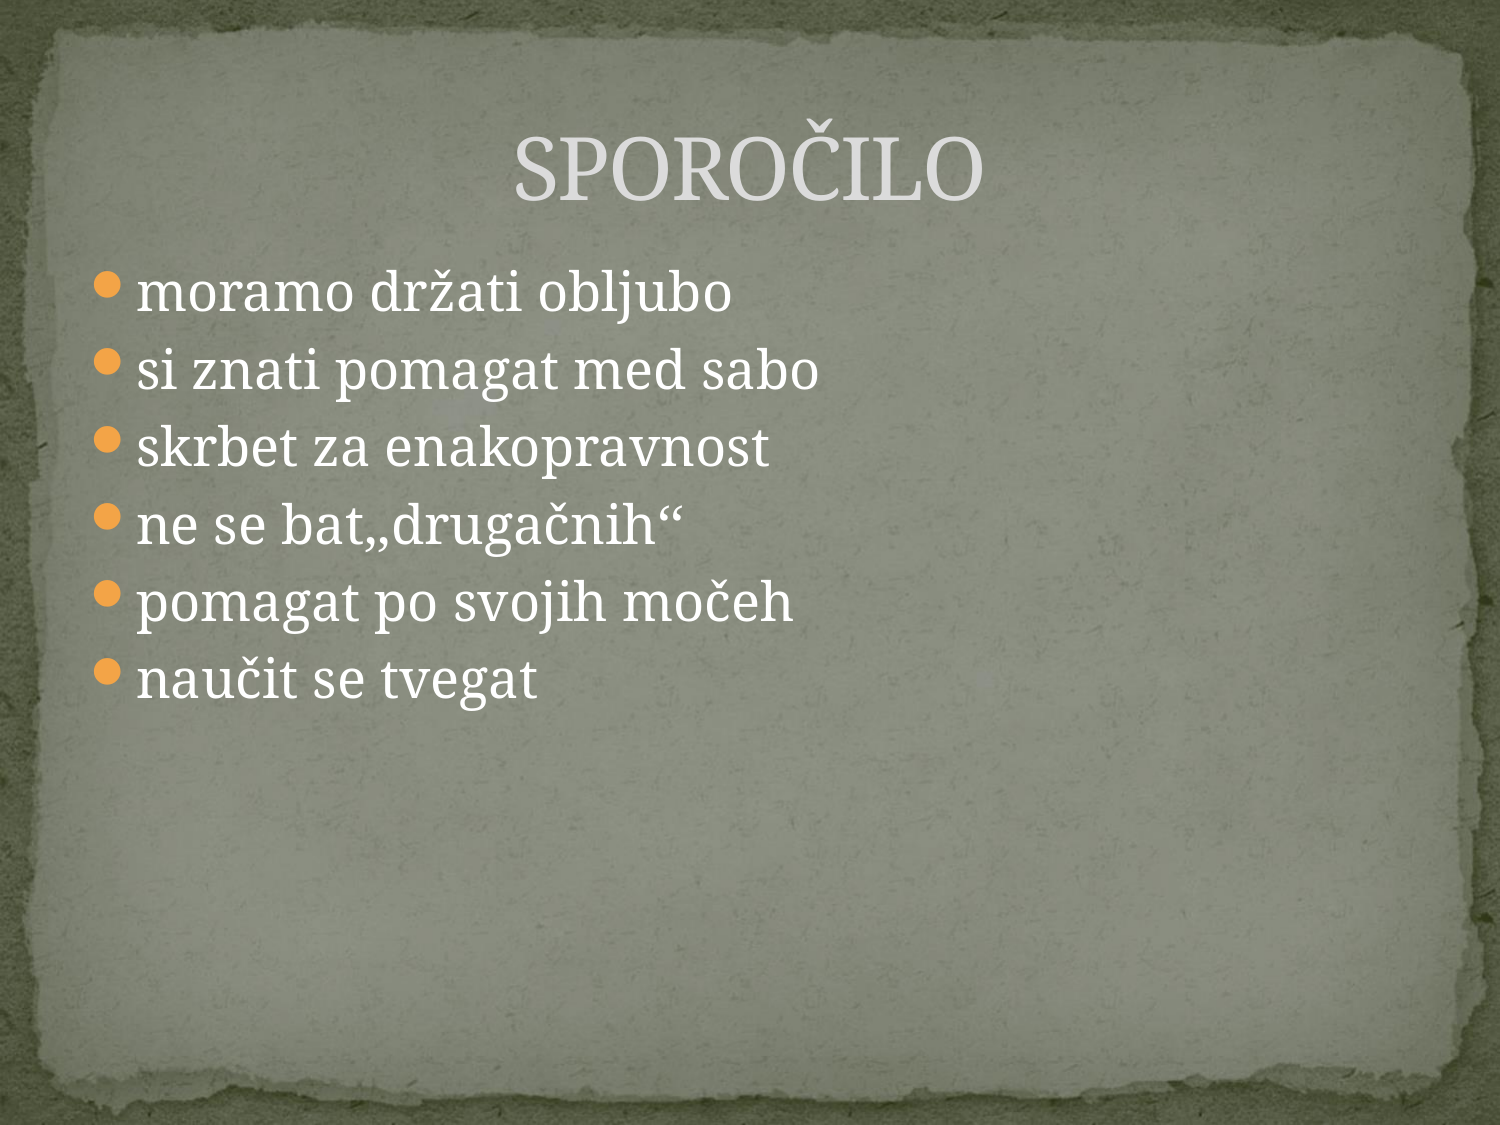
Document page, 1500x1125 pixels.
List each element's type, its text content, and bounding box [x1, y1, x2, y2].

title SPOROČILO [75, 24, 1425, 225]
picture [0, 0, 1500, 1125]
list moramo držati obljubo si znati pomagat med sabo skrbet za enakopravnost ne se bat‚‚drugačnih‘‘ pomagat po svojih močeh naučit se tvegat [75, 249, 1425, 1000]
